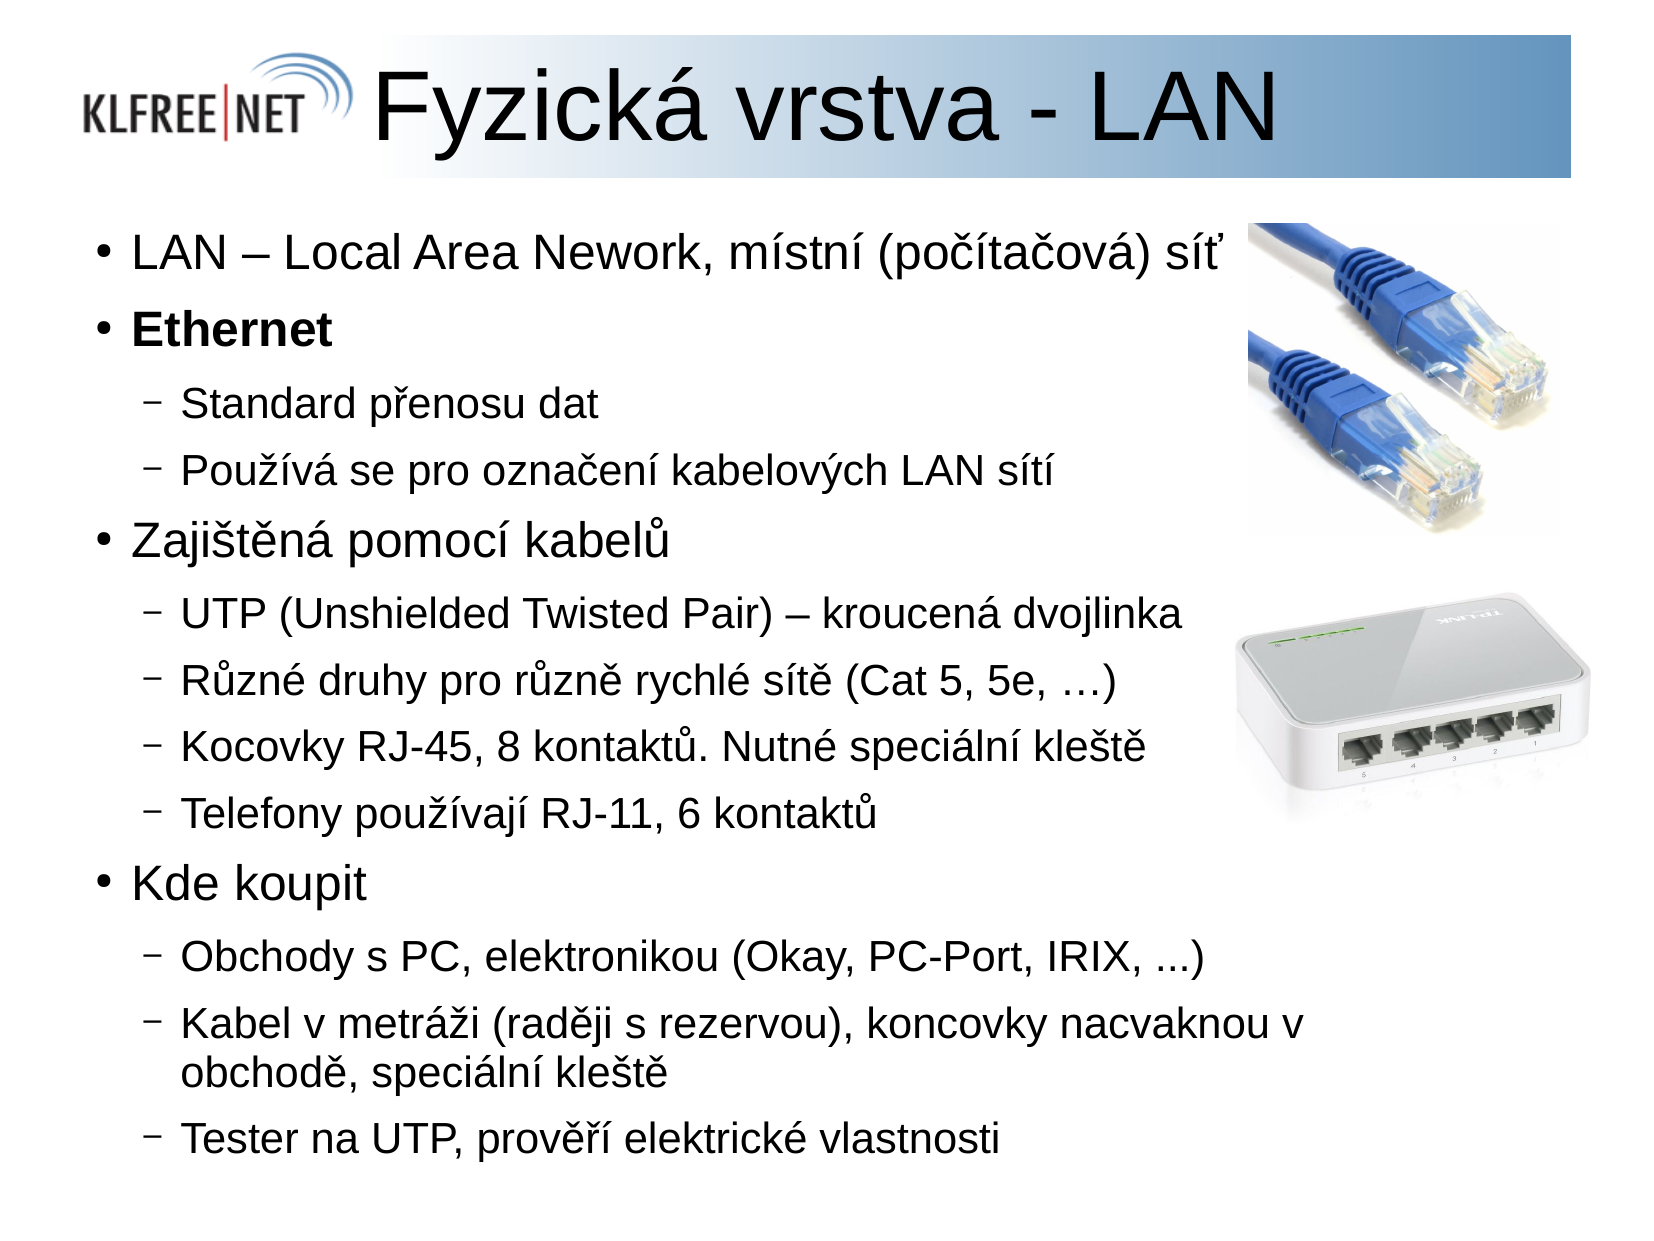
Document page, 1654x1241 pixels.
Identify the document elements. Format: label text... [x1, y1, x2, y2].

picture [1234, 569, 1591, 825]
title Fyzická vrstva - LAN [371, 47, 1560, 166]
list LAN – Local Area Nework, místní (počítačová) síť Ethernet Standard přenosu dat Používá se pro označení kabelových LAN sítí Zajištěná pomocí kabelů UTP (Unshielded Twisted Pair) – kroucená dvojlinka Různé druhy pro různě rychlé sítě (Cat 5, 5e, …) Kocovky RJ-45, 8 kontaktů. Nutné speciální kleště Telefony používají RJ-11, 6 kontaktů Kde koupit Obchody s PC, elektronikou (Okay, PC-Port, IRIX, ...) Kabel v metráži (raději s rezervou), koncovky nacvaknou v obchodě, speciální kleště Tester na UTP, prověří elektrické vlastnosti [82, 224, 1389, 1164]
picture [1248, 223, 1561, 536]
picture [59, 11, 372, 201]
